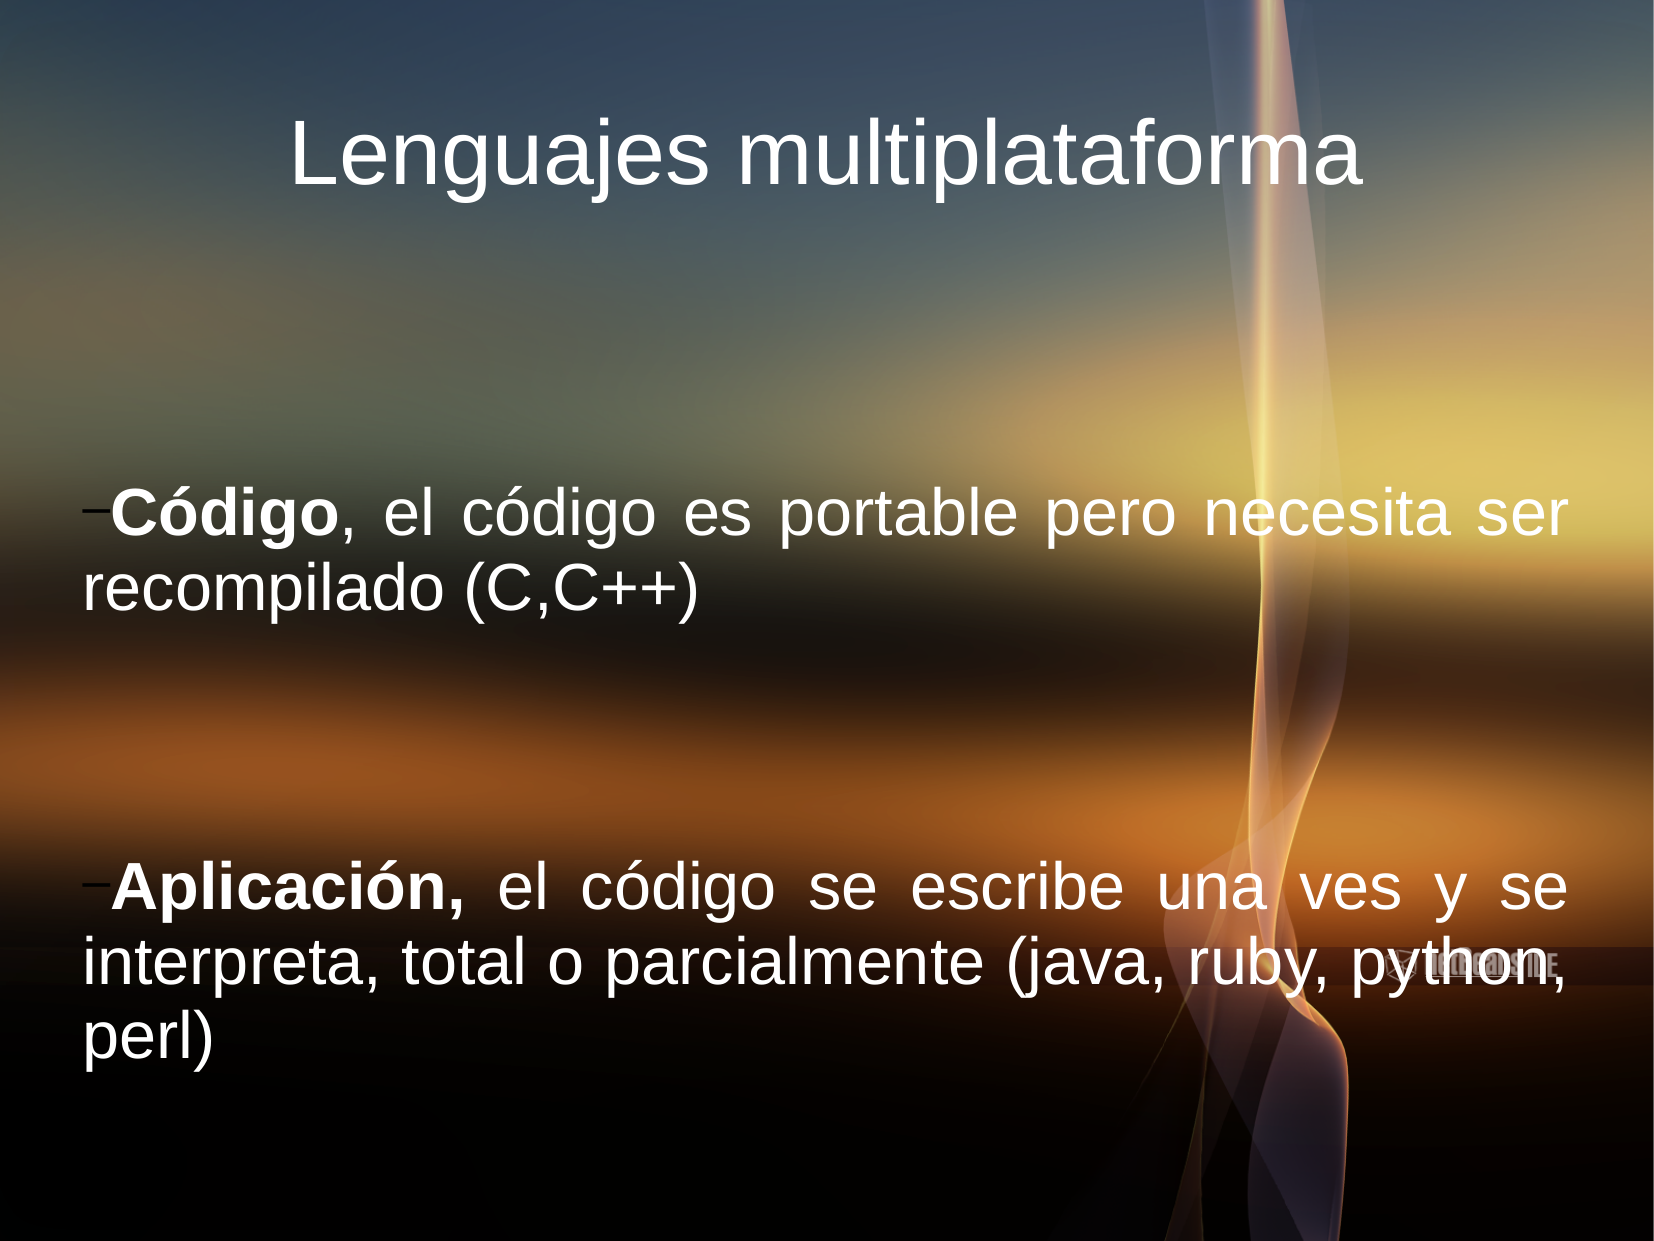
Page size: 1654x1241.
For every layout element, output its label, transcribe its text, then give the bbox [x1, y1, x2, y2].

title Lenguajes multiplataforma [82, 49, 1571, 257]
subtitle Código, el código es portable pero necesita ser recompilado (C,C++) Aplicación, el código se escribe una ves y se interpreta, total o parcialmente (java, ruby, python, perl) [82, 290, 1571, 1109]
picture [0, 0, 1654, 1241]
